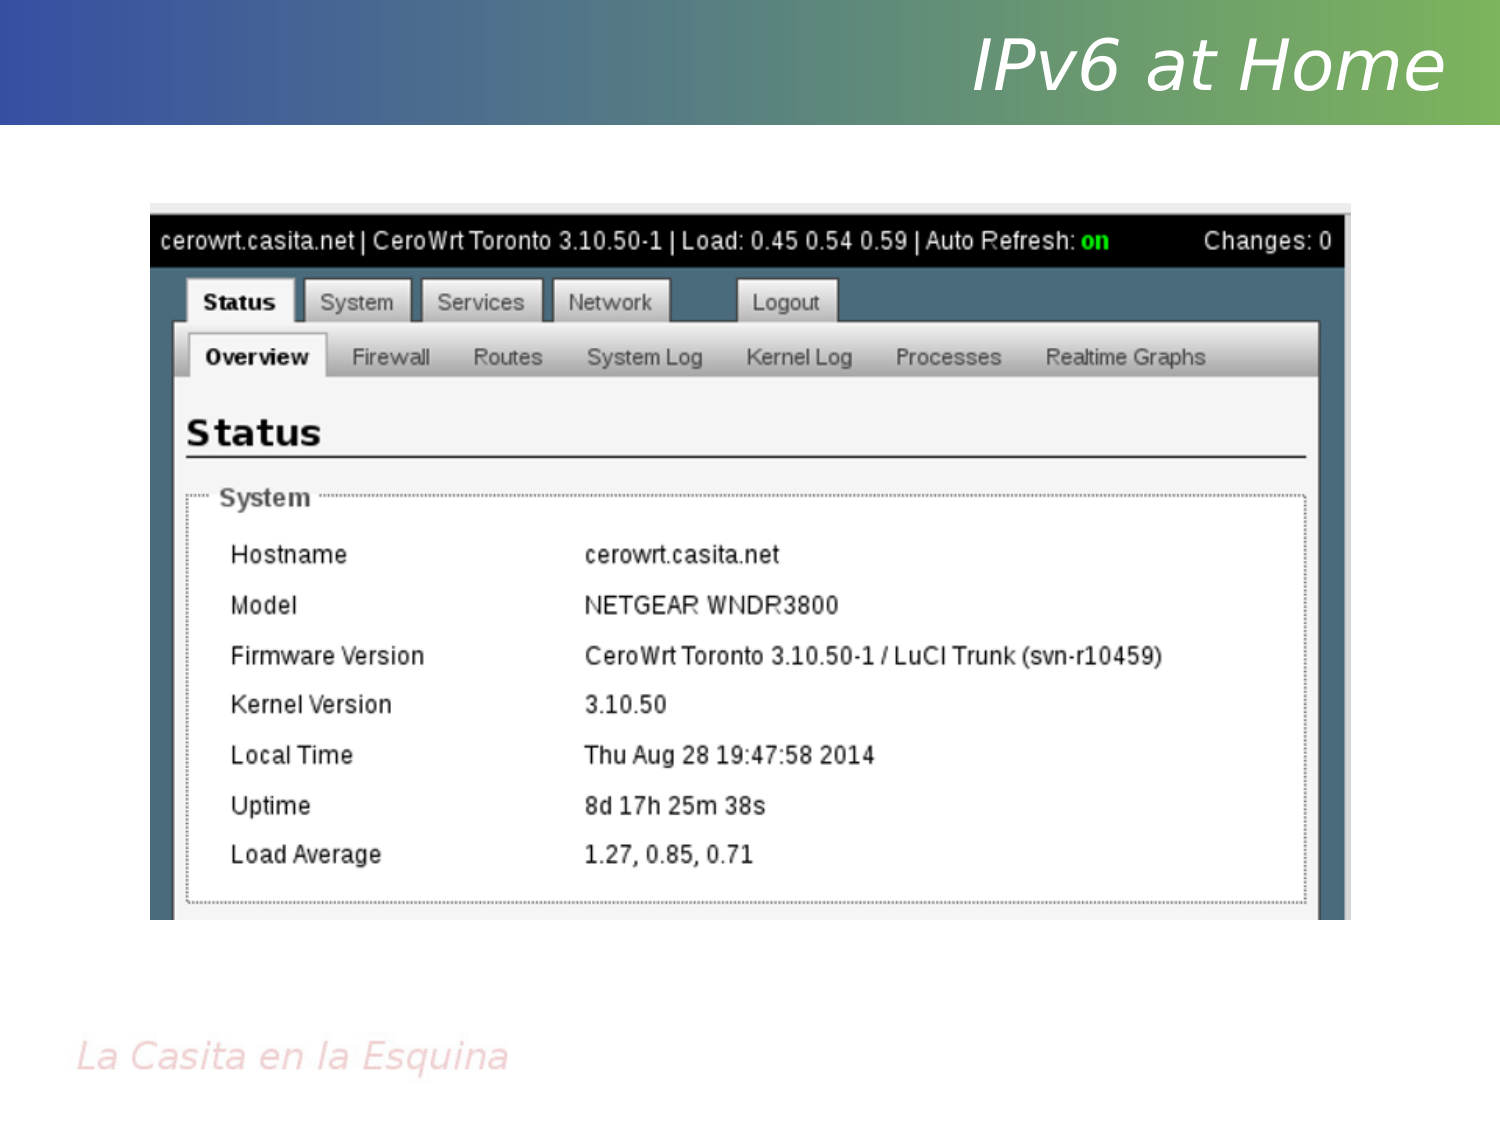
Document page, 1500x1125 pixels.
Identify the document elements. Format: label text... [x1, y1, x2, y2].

title IPv6 at Home [62, 12, 1463, 113]
picture [45, 1019, 545, 1095]
picture [150, 203, 1351, 920]
